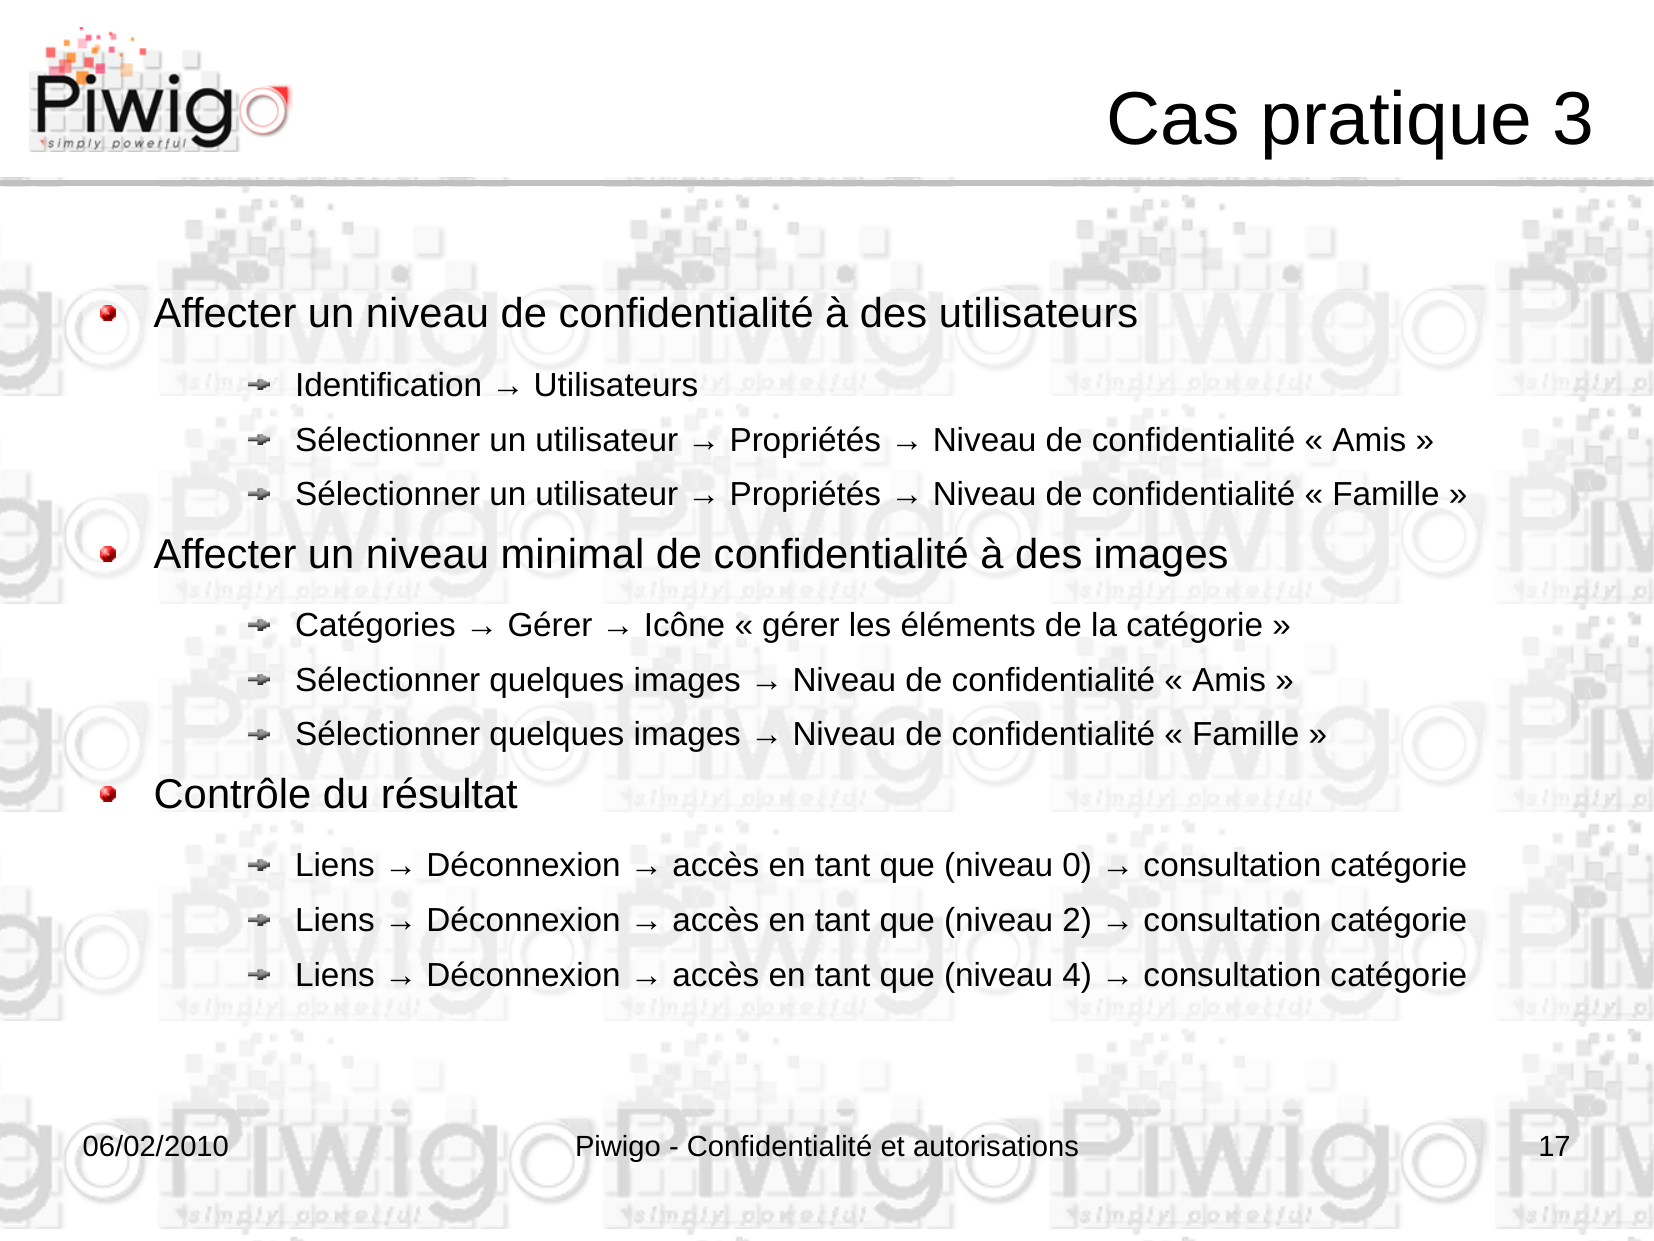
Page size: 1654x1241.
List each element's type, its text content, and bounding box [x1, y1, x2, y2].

list Affecter un niveau de confidentialité à des utilisateurs Identification → Utilisateurs Sélectionner un utilisateur → Propriétés → Niveau de confidentialité « Amis » Sélectionner un utilisateur → Propriétés → Niveau de confidentialité « Famille » Affecter un niveau minimal de confidentialité à des images Catégories → Gérer → Icône « gérer les éléments de la catégorie » Sélectionner quelques images → Niveau de confidentialité « Amis » Sélectionner quelques images → Niveau de confidentialité « Famille » Contrôle du résultat Liens → Déconnexion → accès en tant que (niveau 0) → consultation catégorie Liens → Déconnexion → accès en tant que (niveau 2) → consultation catégorie Liens → Déconnexion → accès en tant que (niveau 4) → consultation catégorie [82, 290, 1571, 1109]
title Cas pratique 3 [295, 66, 1595, 170]
picture [0, 186, 1654, 1241]
picture [0, 0, 1654, 180]
